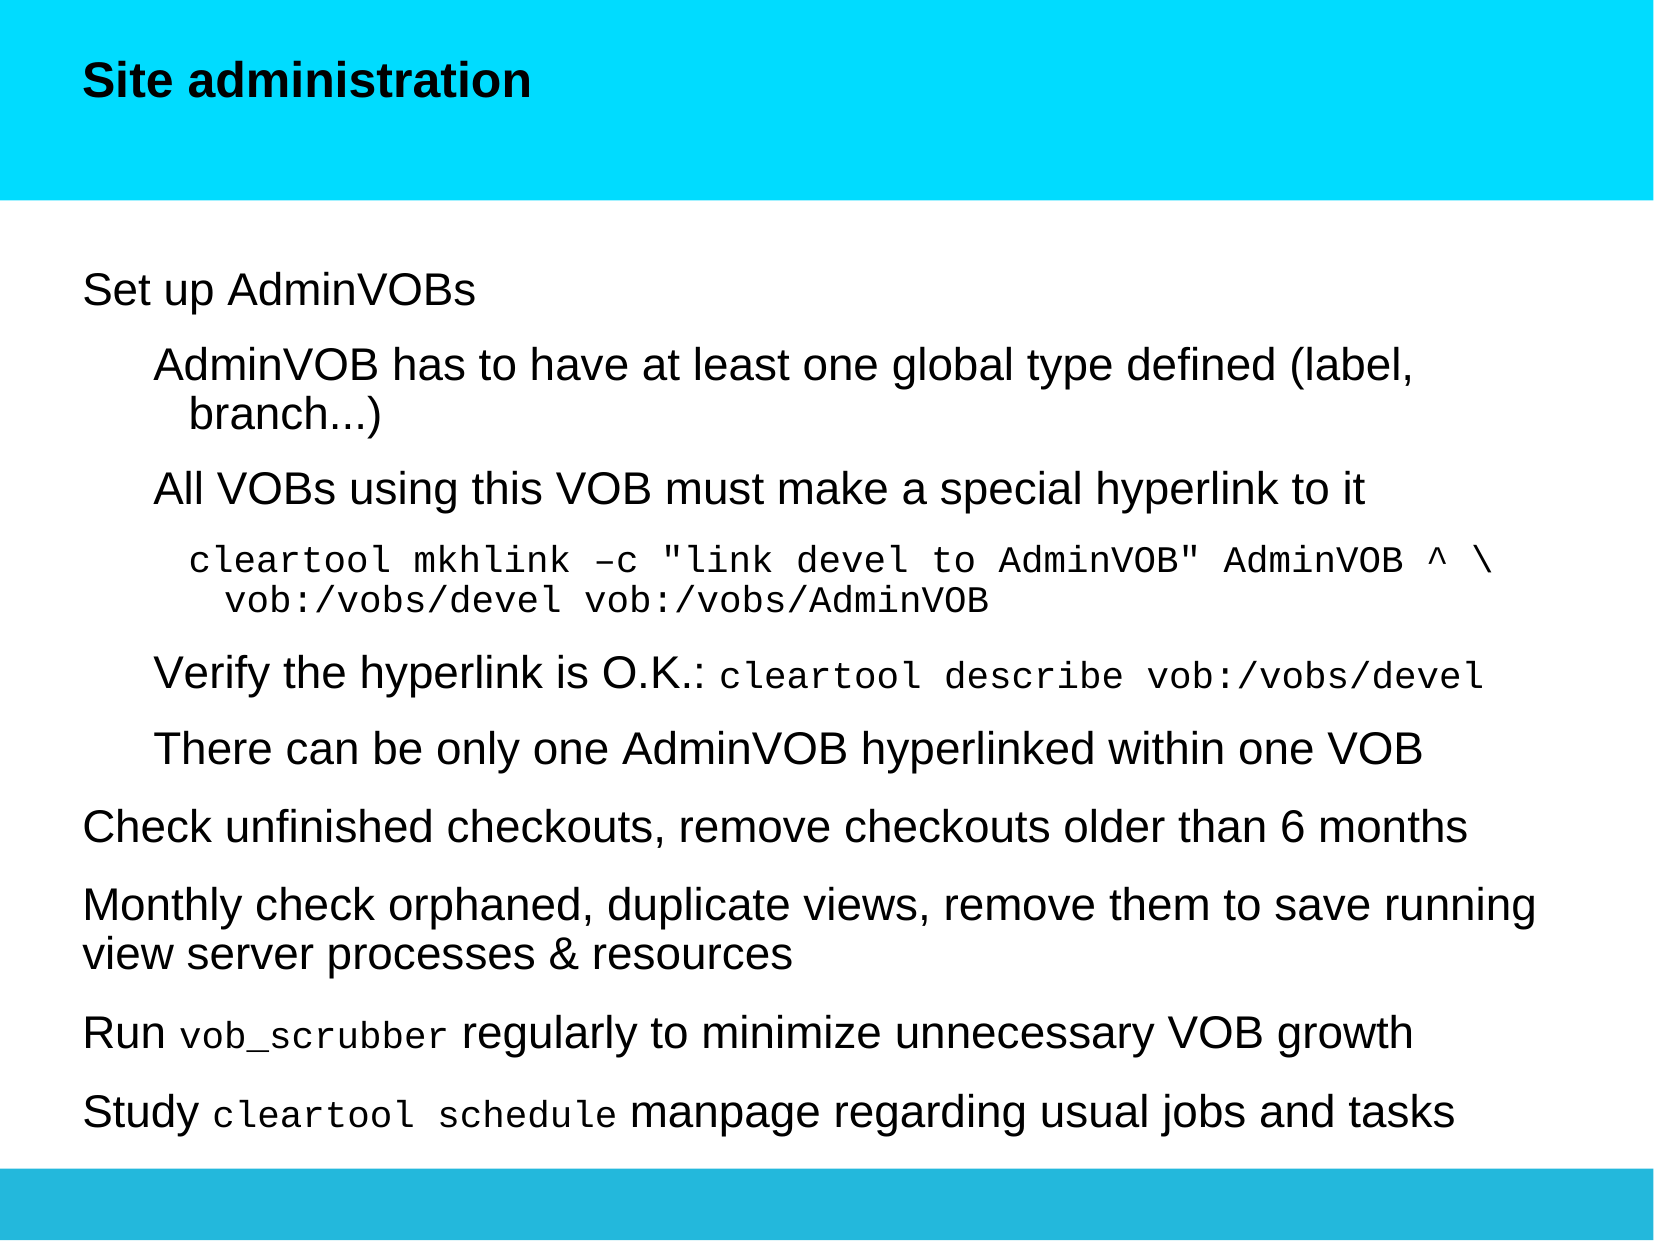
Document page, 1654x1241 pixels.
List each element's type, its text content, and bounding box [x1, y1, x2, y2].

title Site administration [82, 34, 1130, 122]
picture [0, 201, 1654, 1168]
list Set up AdminVOBs AdminVOB has to have at least one global type defined (label, branch...) All VOBs using this VOB must make a special hyperlink to it cleartool mkhlink –c "link devel to AdminVOB" AdminVOB ^ \ vob:/vobs/devel vob:/vobs/AdminVOB Verify the hyperlink is O.K.: cleartool describe vob:/vobs/devel There can be only one AdminVOB hyperlinked within one VOB Check unfinished checkouts, remove checkouts older than 6 months Monthly check orphaned, duplicate views, remove them to save running view server processes & resources Run vob_scrubber regularly to minimize unnecessary VOB growth Study cleartool schedule manpage regarding usual jobs and tasks [82, 266, 1580, 1140]
